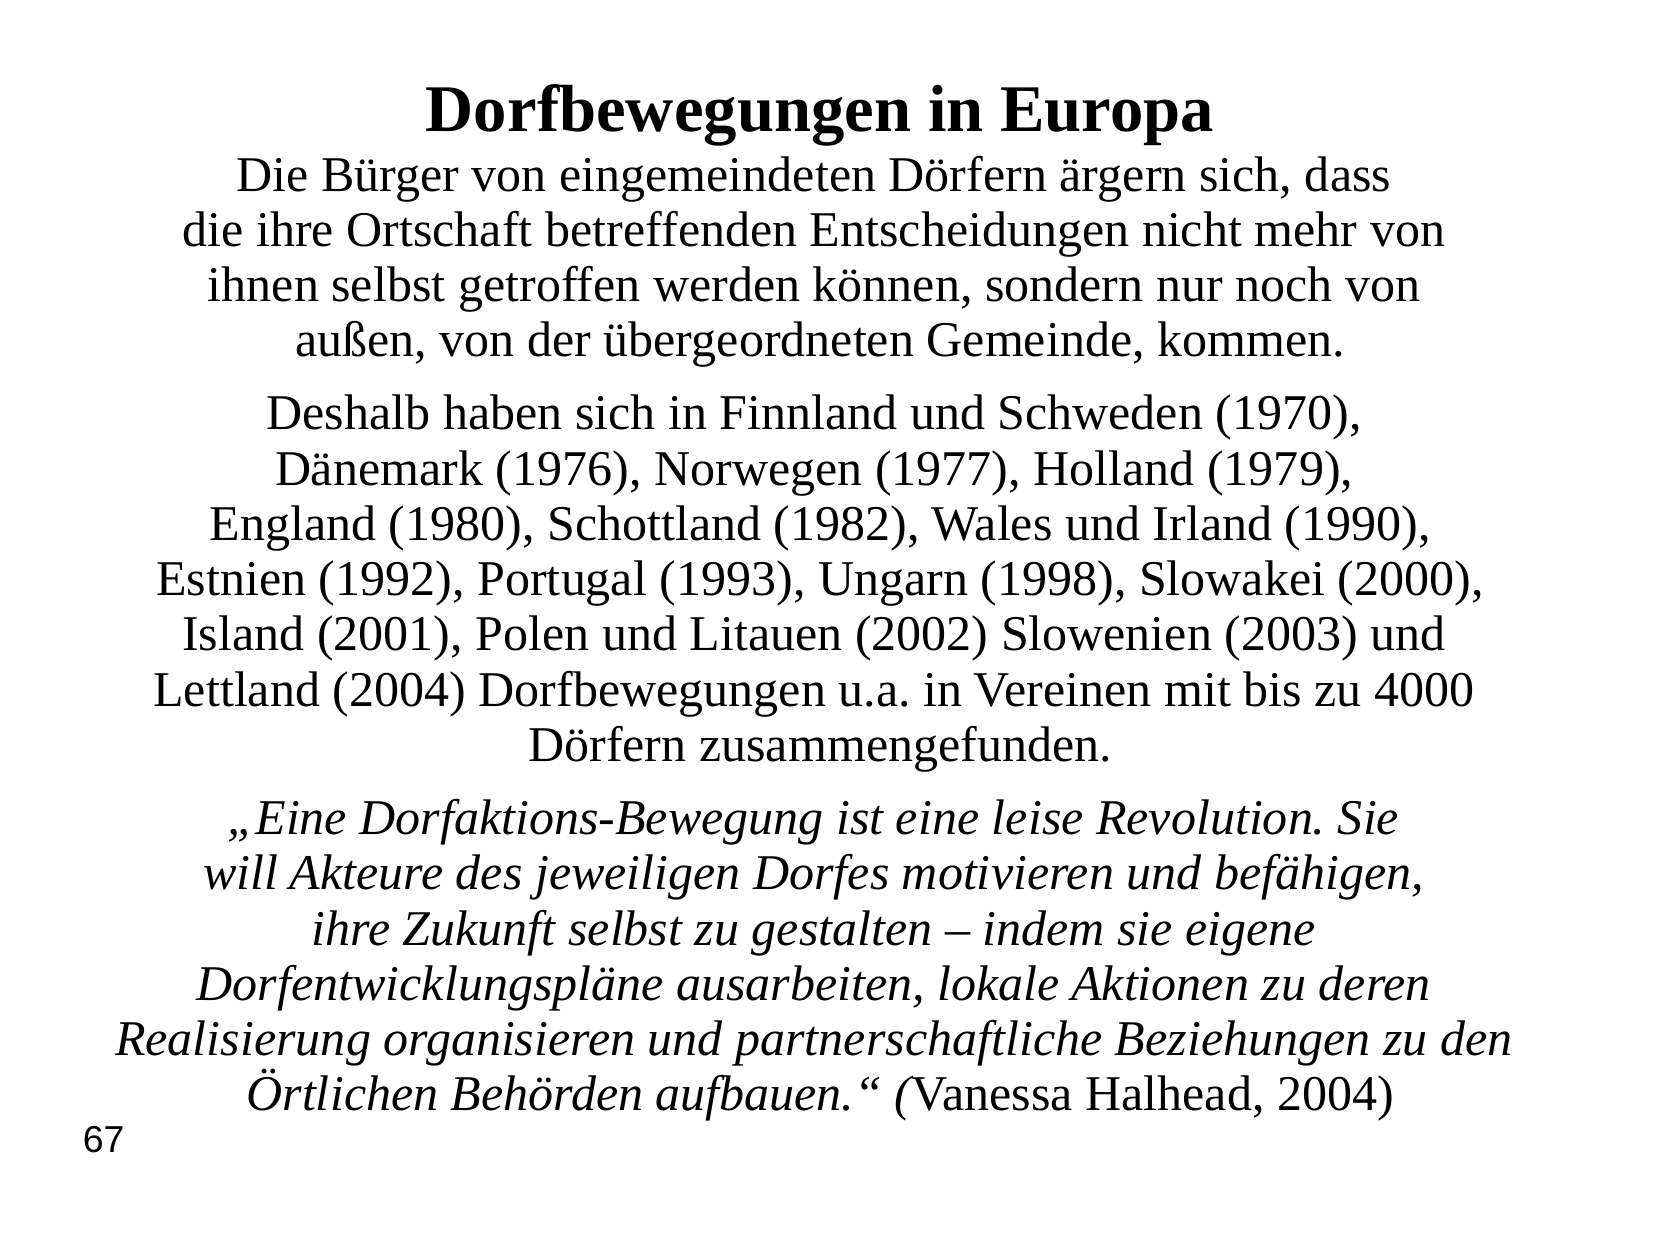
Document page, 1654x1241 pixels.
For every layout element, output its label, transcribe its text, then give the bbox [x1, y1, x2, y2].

text_box Dorfbewegungen in Europa Die Bürger von eingemeindeten Dörfern ärgern sich, dass die ihre Ortschaft betreffenden Entscheidungen nicht mehr von ihnen selbst getroffen werden können, sondern nur noch von außen, von der übergeordneten Gemeinde, kommen. Deshalb haben sich in Finnland und Schweden (1970), Dänemark (1976), Norwegen (1977), Holland (1979), England (1980), Schottland (1982), Wales und Irland (1990), Estnien (1992), Portugal (1993), Ungarn (1998), Slowakei (2000), Island (2001), Polen und Litauen (2002) Slowenien (2003) und Lettland (2004) Dorfbewegungen u.a. in Vereinen mit bis zu 4000 Dörfern zusammengefunden. „Eine Dorfaktions-Bewegung ist eine leise Revolution. Sie will Akteure des jeweiligen Dorfes motivieren und befähigen, ihre Zukunft selbst zu gestalten – indem sie eigene Dorfentwicklungspläne ausarbeiten, lokale Aktionen zu deren Realisierung organisieren und partnerschaftliche Beziehungen zu den Örtlichen Behörden aufbauen.“ (Vanessa Halhead, 2004) [93, 65, 1548, 1130]
text_box <Nummer> [68, 1111, 286, 1182]
